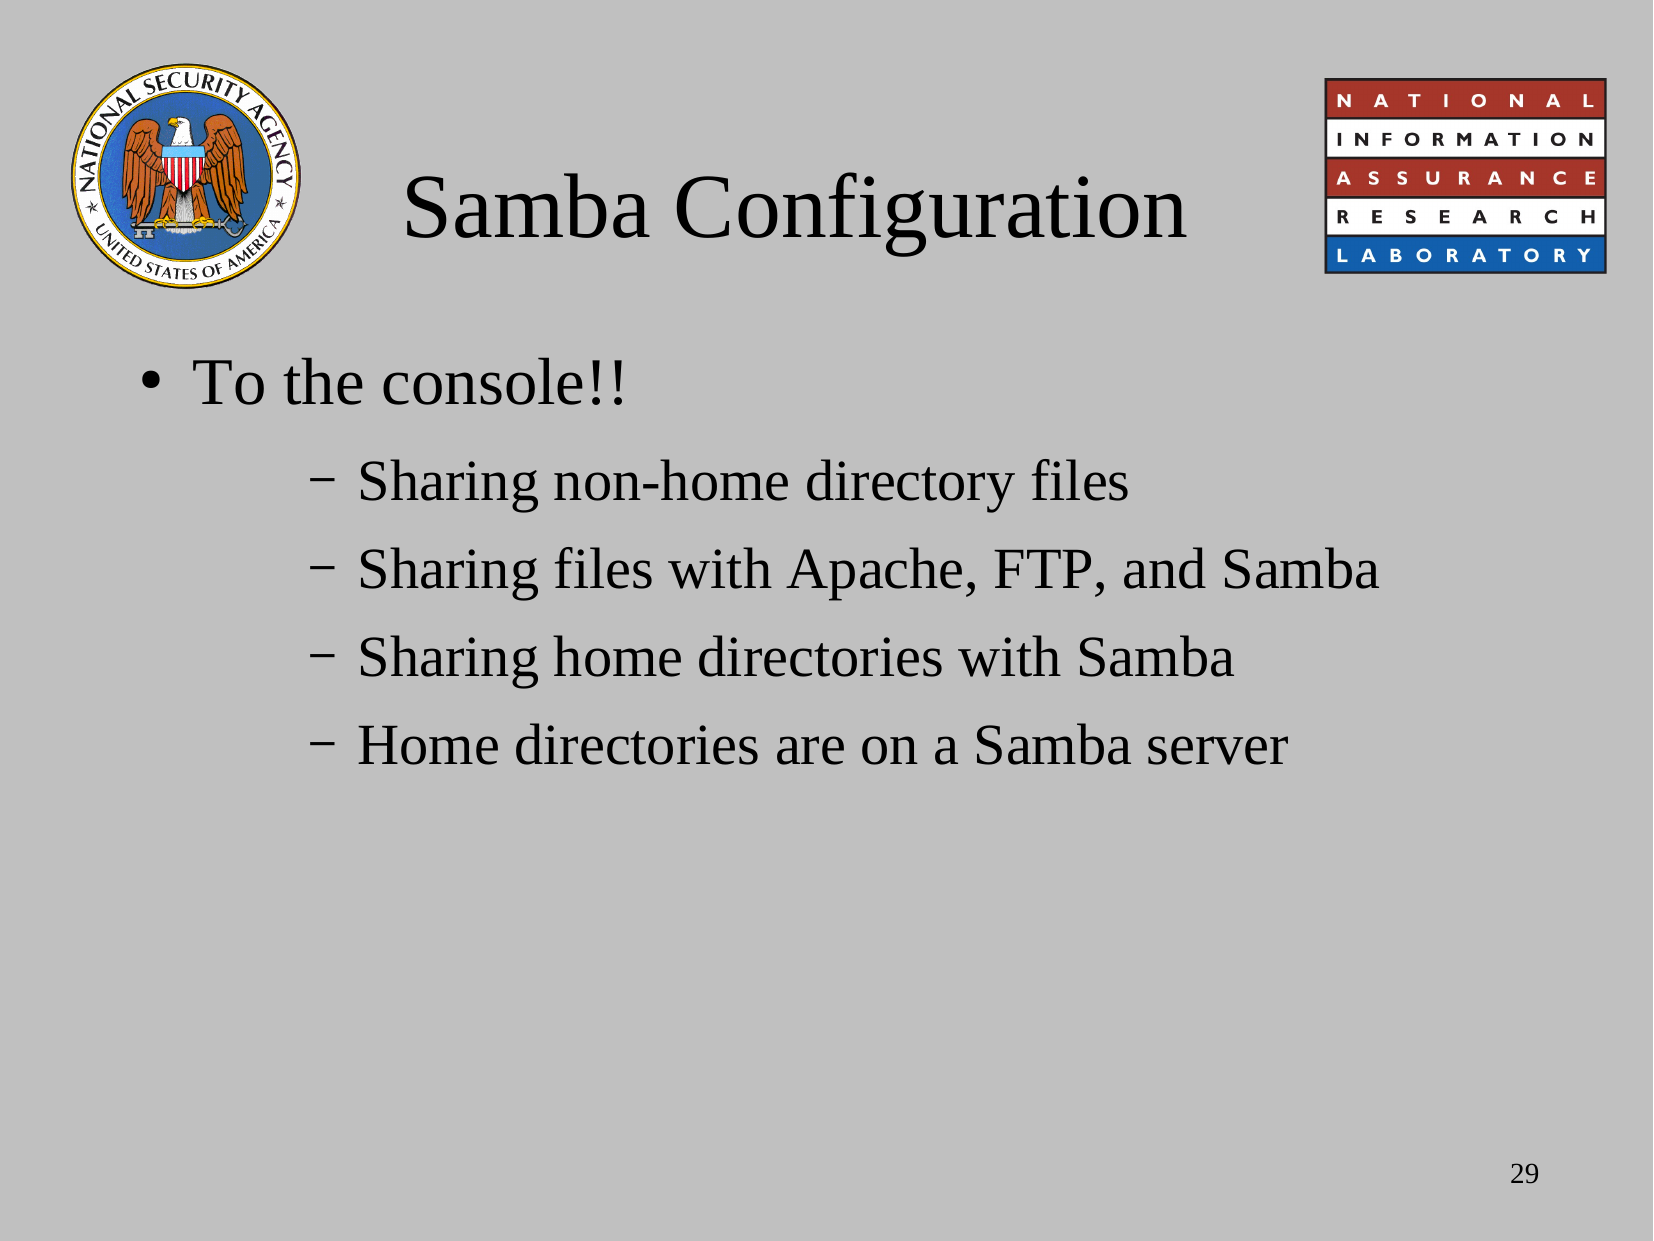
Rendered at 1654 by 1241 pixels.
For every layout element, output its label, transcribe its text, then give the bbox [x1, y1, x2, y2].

list To the console!! Sharing non-home directory files Sharing files with Apache, FTP, and Samba Sharing home directories with Samba Home directories are on a Samba server [121, 344, 1534, 1127]
picture [1324, 78, 1607, 274]
title Samba Configuration [312, 102, 1279, 311]
picture [69, 61, 303, 291]
